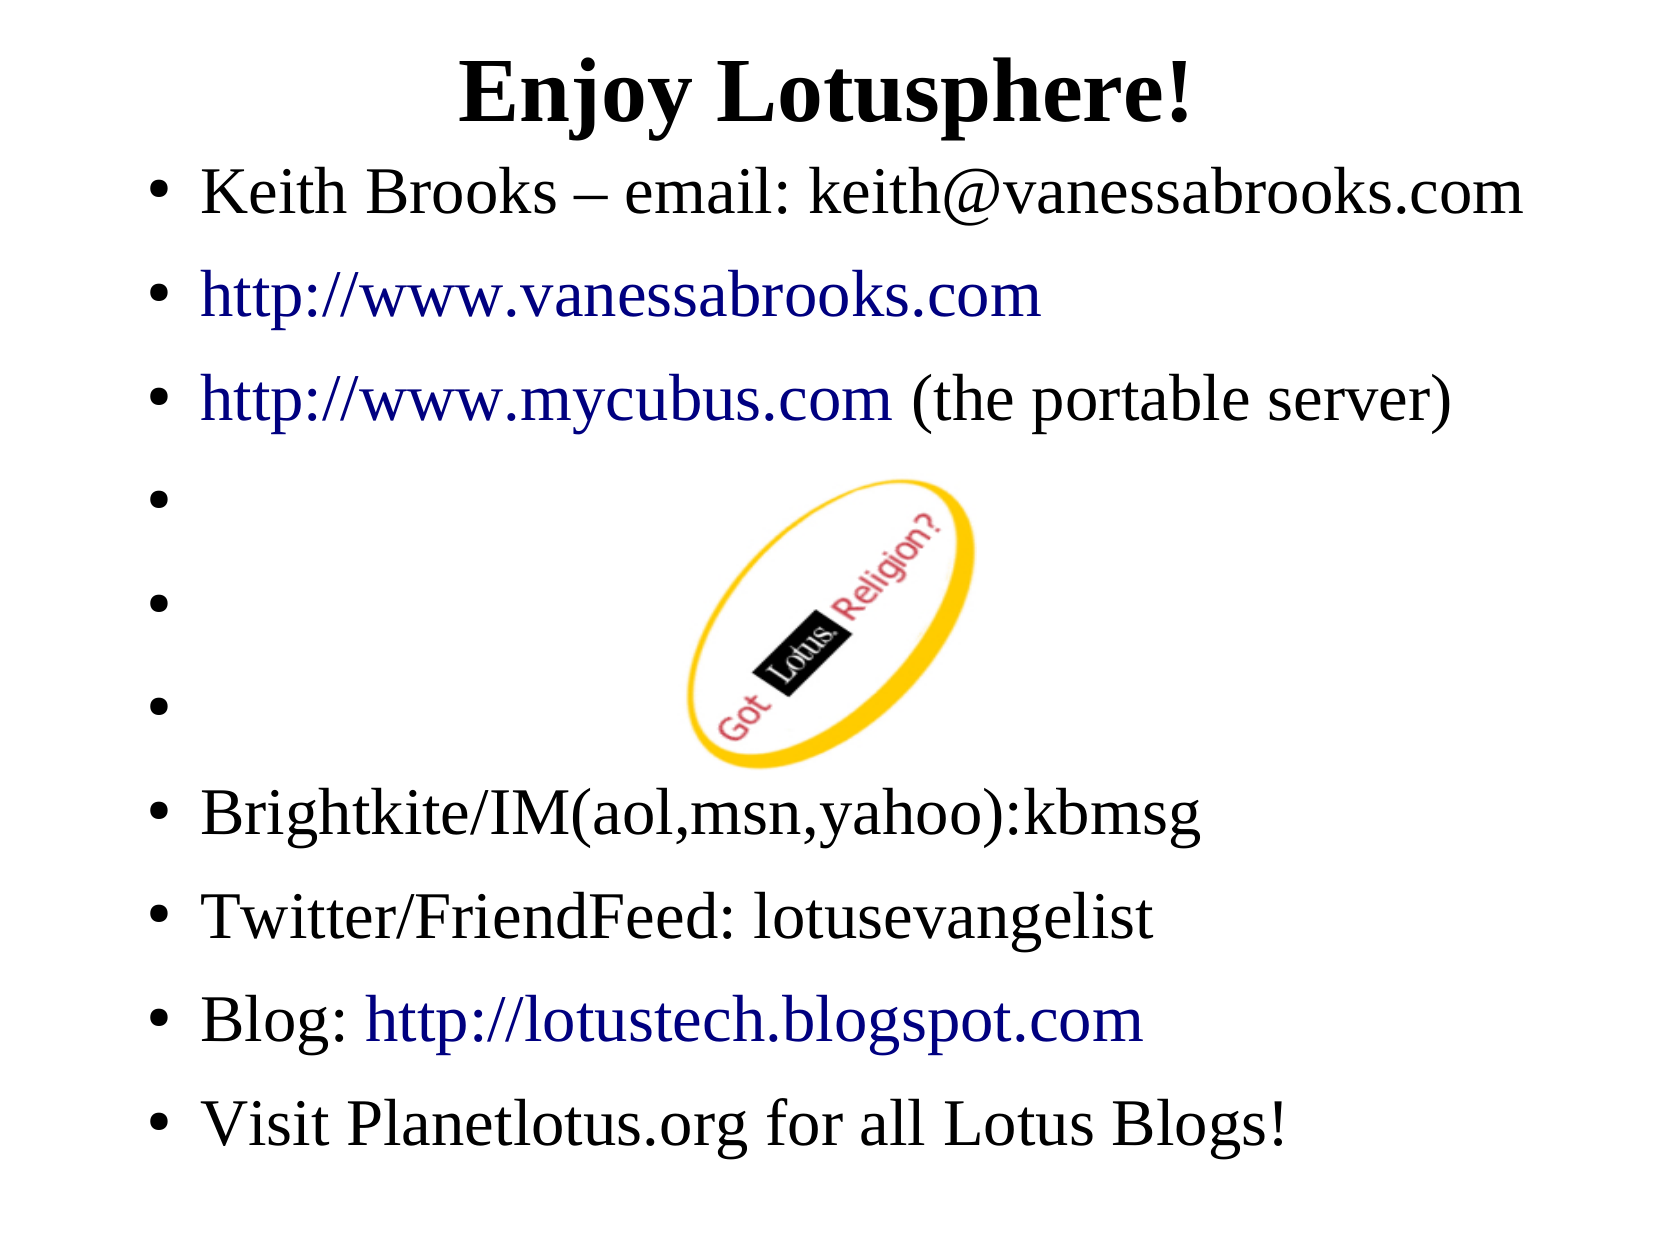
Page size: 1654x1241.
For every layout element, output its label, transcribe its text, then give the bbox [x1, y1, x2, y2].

title Enjoy Lotusphere! [121, 35, 1534, 147]
list Keith Brooks – email: keith@vanessabrooks.com http://www.vanessabrooks.com http://www.mycubus.com (the portable server) Brightkite/IM(aol,msn,yahoo):kbmsg Twitter/FriendFeed: lotusevangelist Blog: http://lotustech.blogspot.com Visit Planetlotus.org for all Lotus Blogs! [111, 153, 1558, 1217]
